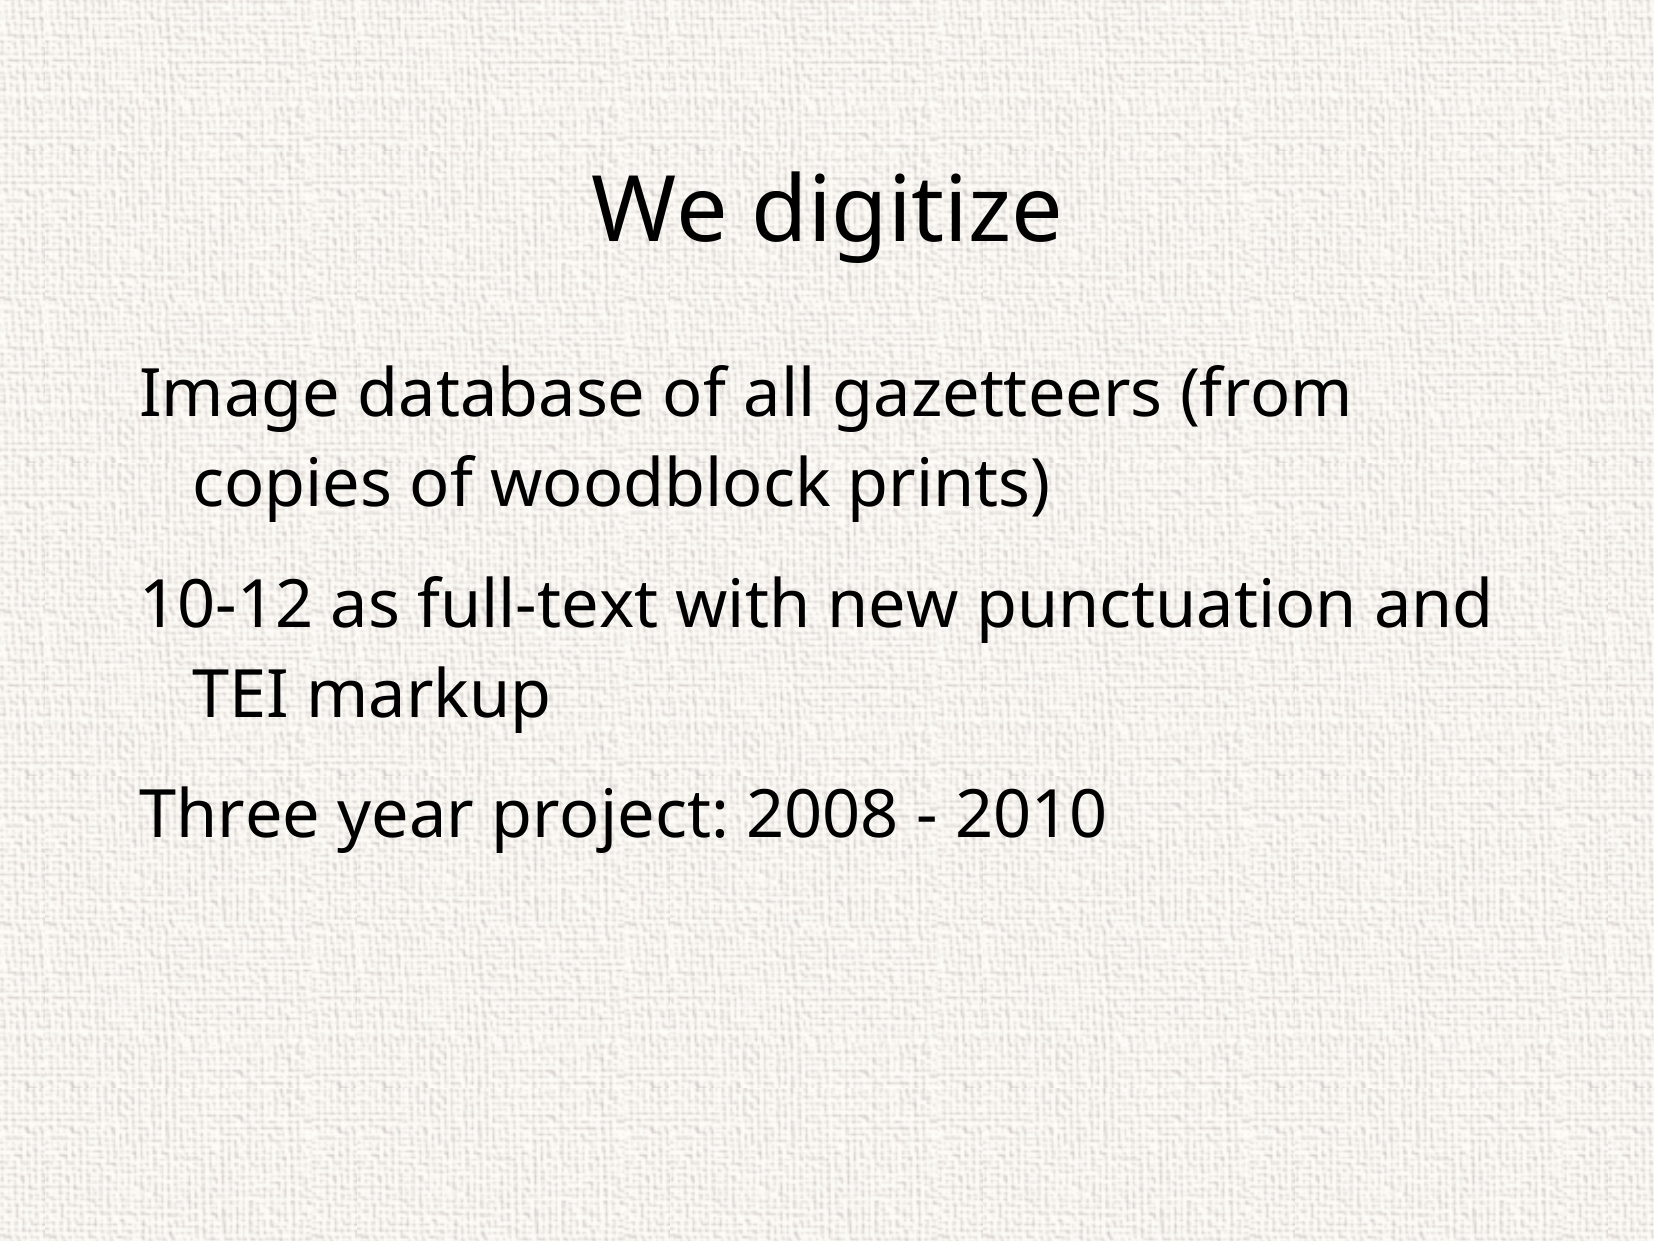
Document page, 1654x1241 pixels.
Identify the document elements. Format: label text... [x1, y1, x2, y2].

picture [0, 0, 1654, 1241]
list Image database of all gazetteers (from copies of woodblock prints) 10-12 as full-text with new punctuation and TEI markup Three year project: 2008 - 2010 [121, 344, 1534, 1112]
title We digitize [121, 110, 1534, 303]
